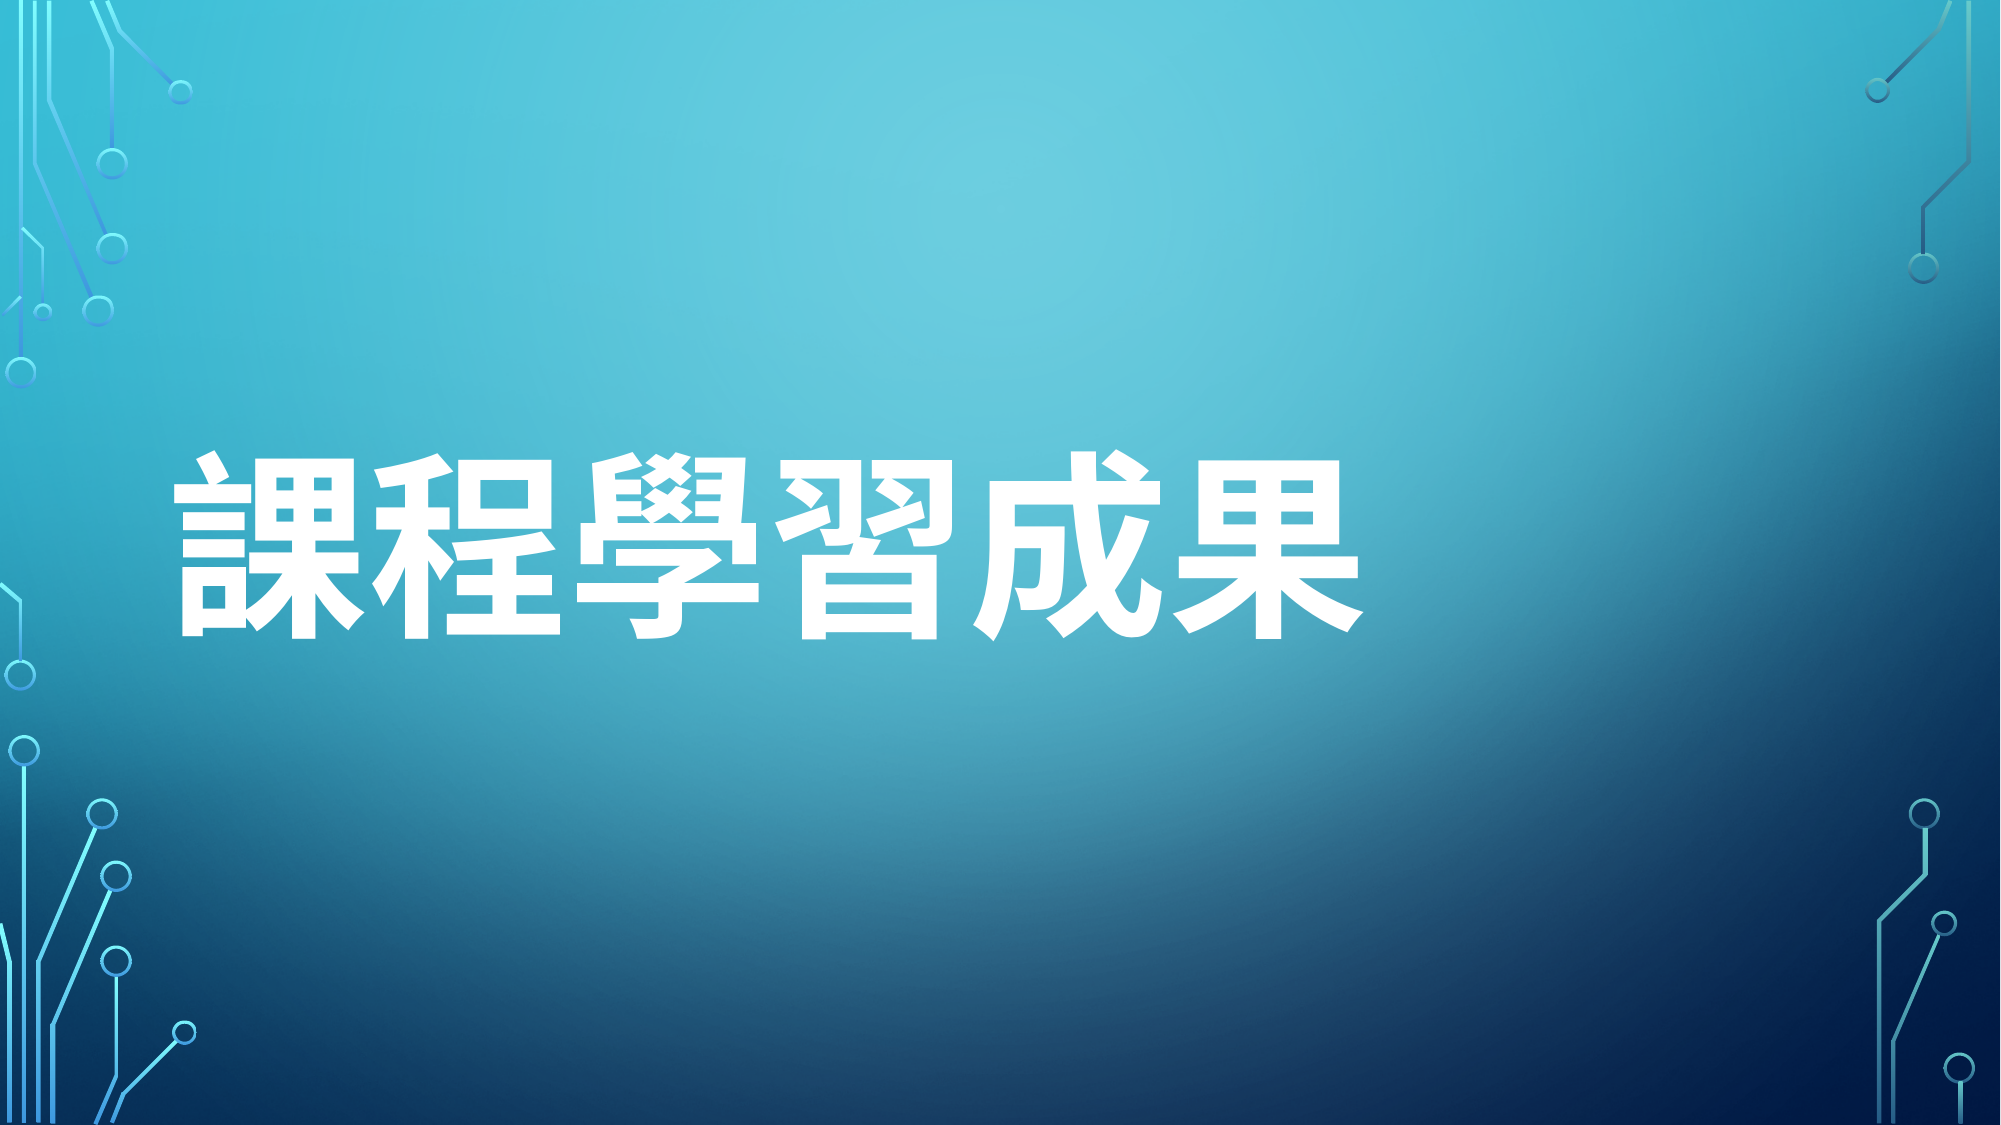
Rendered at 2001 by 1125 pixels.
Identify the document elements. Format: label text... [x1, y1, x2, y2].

list 課程學習成果 [153, 365, 1779, 947]
title [187, 101, 1813, 344]
